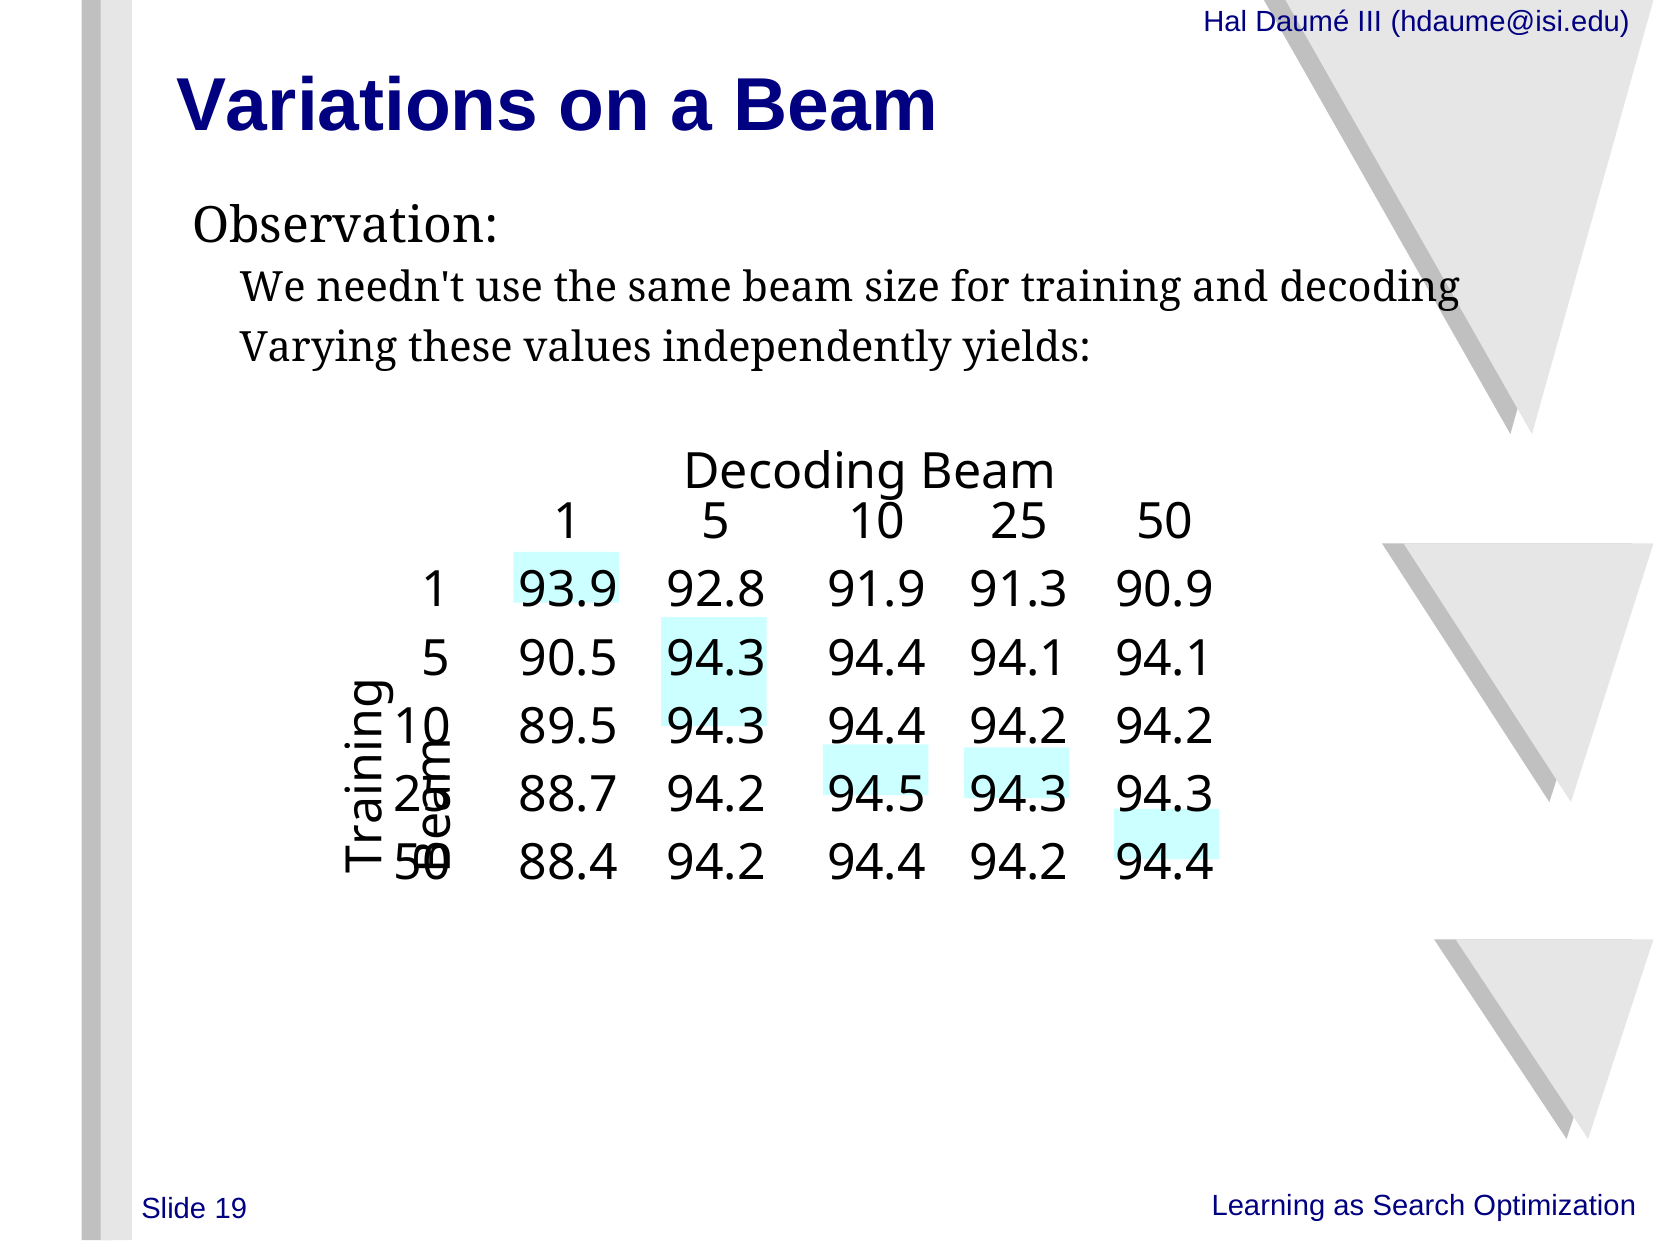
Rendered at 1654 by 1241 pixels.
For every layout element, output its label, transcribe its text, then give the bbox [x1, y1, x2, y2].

list Observation: We needn't use the same beam size for training and decoding Varying these values independently yields: [180, 188, 1512, 1127]
text_box 1 5 10 25 50 1 93.9 92.8 91.9 91.3 90.9 5 90.5 94.3 94.4 94.1 94.1 10 89.5 94.3 94.4 94.2 94.2 25 88.7 94.2 94.5 94.3 94.3 50 88.4 94.2 94.4 94.2 94.4 [387, 485, 1305, 860]
title Variations on a Beam [176, 44, 1509, 166]
text_box Training Beam [328, 530, 377, 874]
text_box Decoding Beam [683, 434, 1058, 484]
